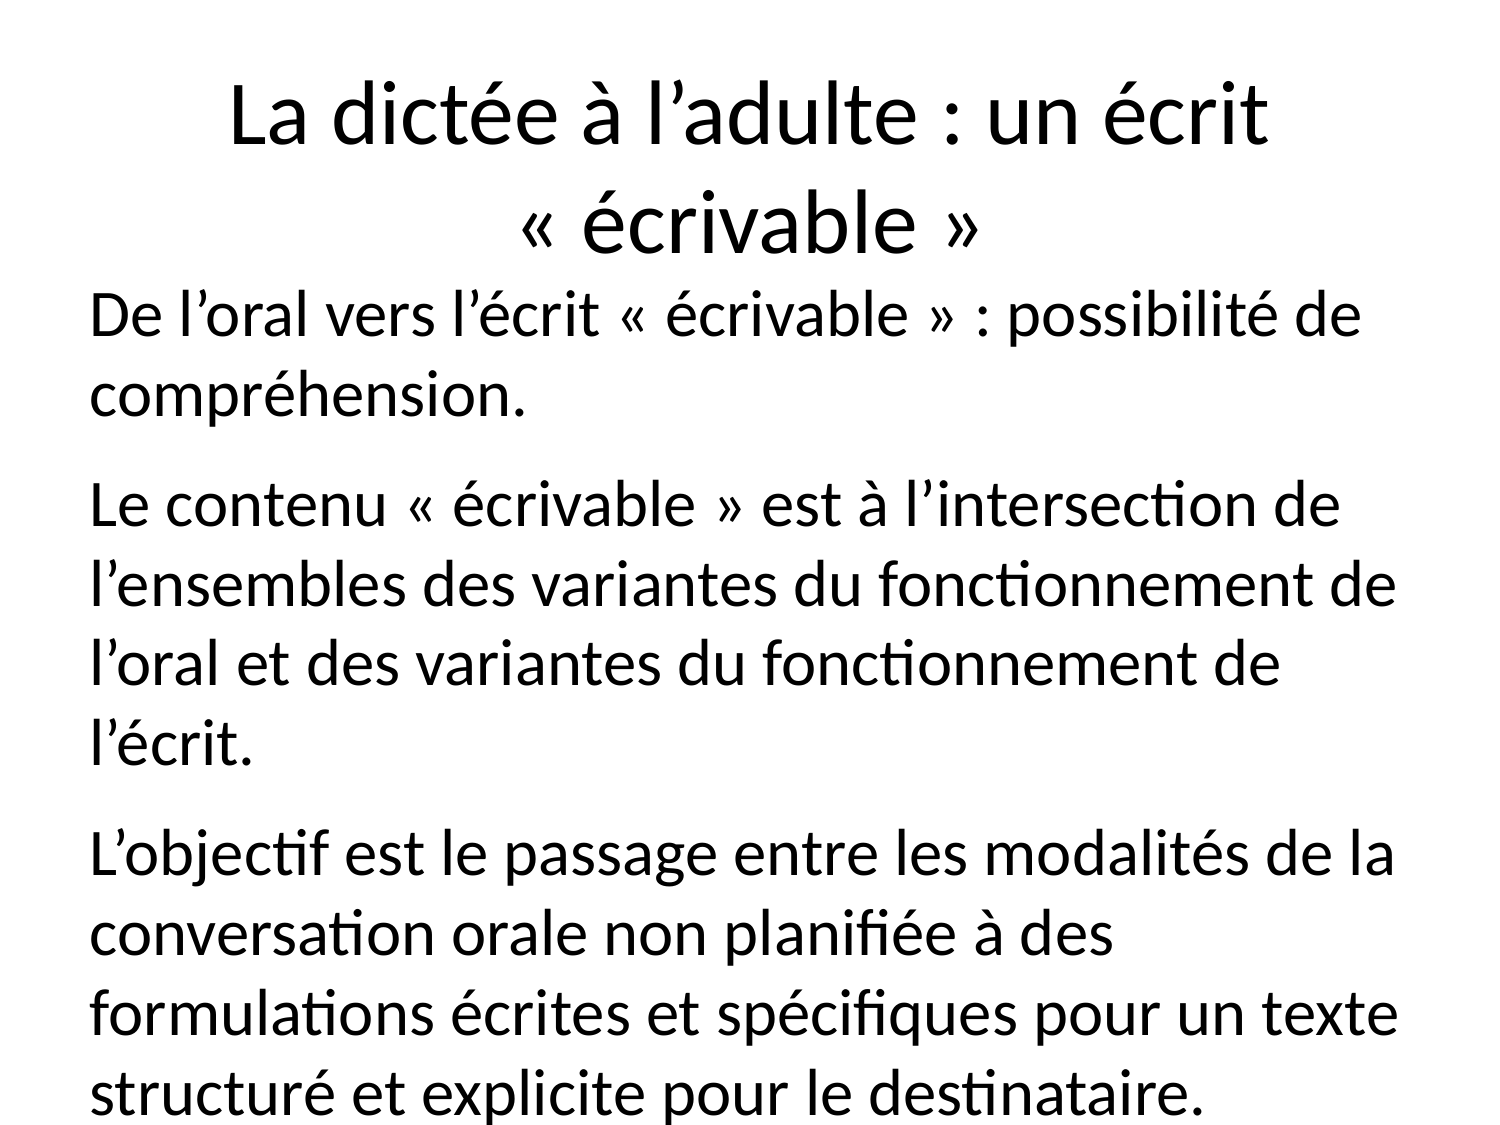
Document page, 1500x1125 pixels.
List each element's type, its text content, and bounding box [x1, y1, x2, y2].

list De l’oral vers l’écrit « écrivable » : possibilité de compréhension. Le contenu « écrivable » est à l’intersection de l’ensembles des variantes du fonctionnement de l’oral et des variantes du fonctionnement de l’écrit. L’objectif est le passage entre les modalités de la conversation orale non planifiée à des formulations écrites et spécifiques pour un texte structuré et explicite pour le destinataire. [75, 262, 1425, 1005]
title La dictée à l’adulte : un écrit « écrivable » [75, 45, 1425, 233]
